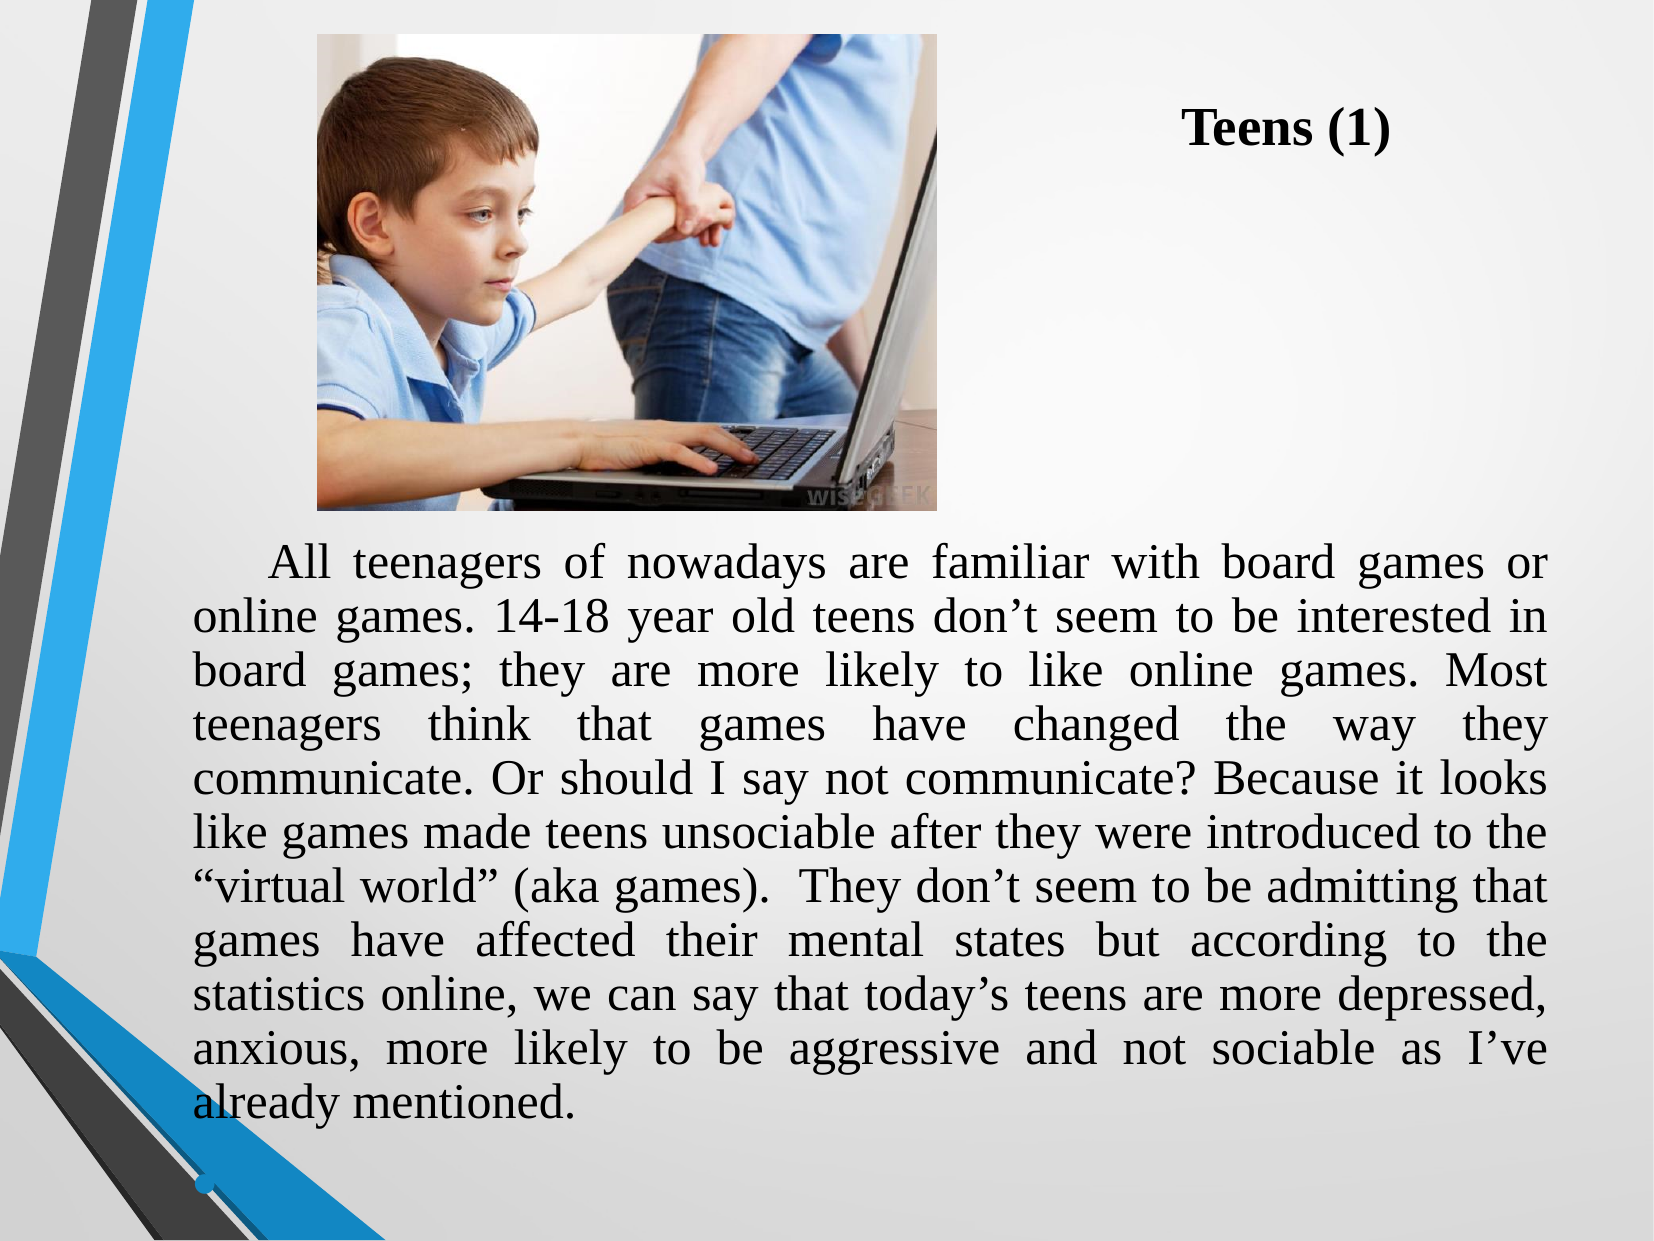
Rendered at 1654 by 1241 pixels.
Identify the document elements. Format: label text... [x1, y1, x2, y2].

picture [317, 34, 937, 511]
title Teens (1) [1002, 82, 1571, 231]
list All teenagers of nowadays are familiar with board games or online games. 14-18 year old teens don’t seem to be interested in board games; they are more likely to like online games. Most teenagers think that games have changed the way they communicate. Or should I say not communicate? Because it looks like games made teens unsociable after they were introduced to the “virtual world” (aka games). They don’t seem to be admitting that games have affected their mental states but according to the statistics online, we can say that today’s teens are more depressed, anxious, more likely to be aggressive and not sociable as I’ve already mentioned. [177, 528, 1571, 1218]
